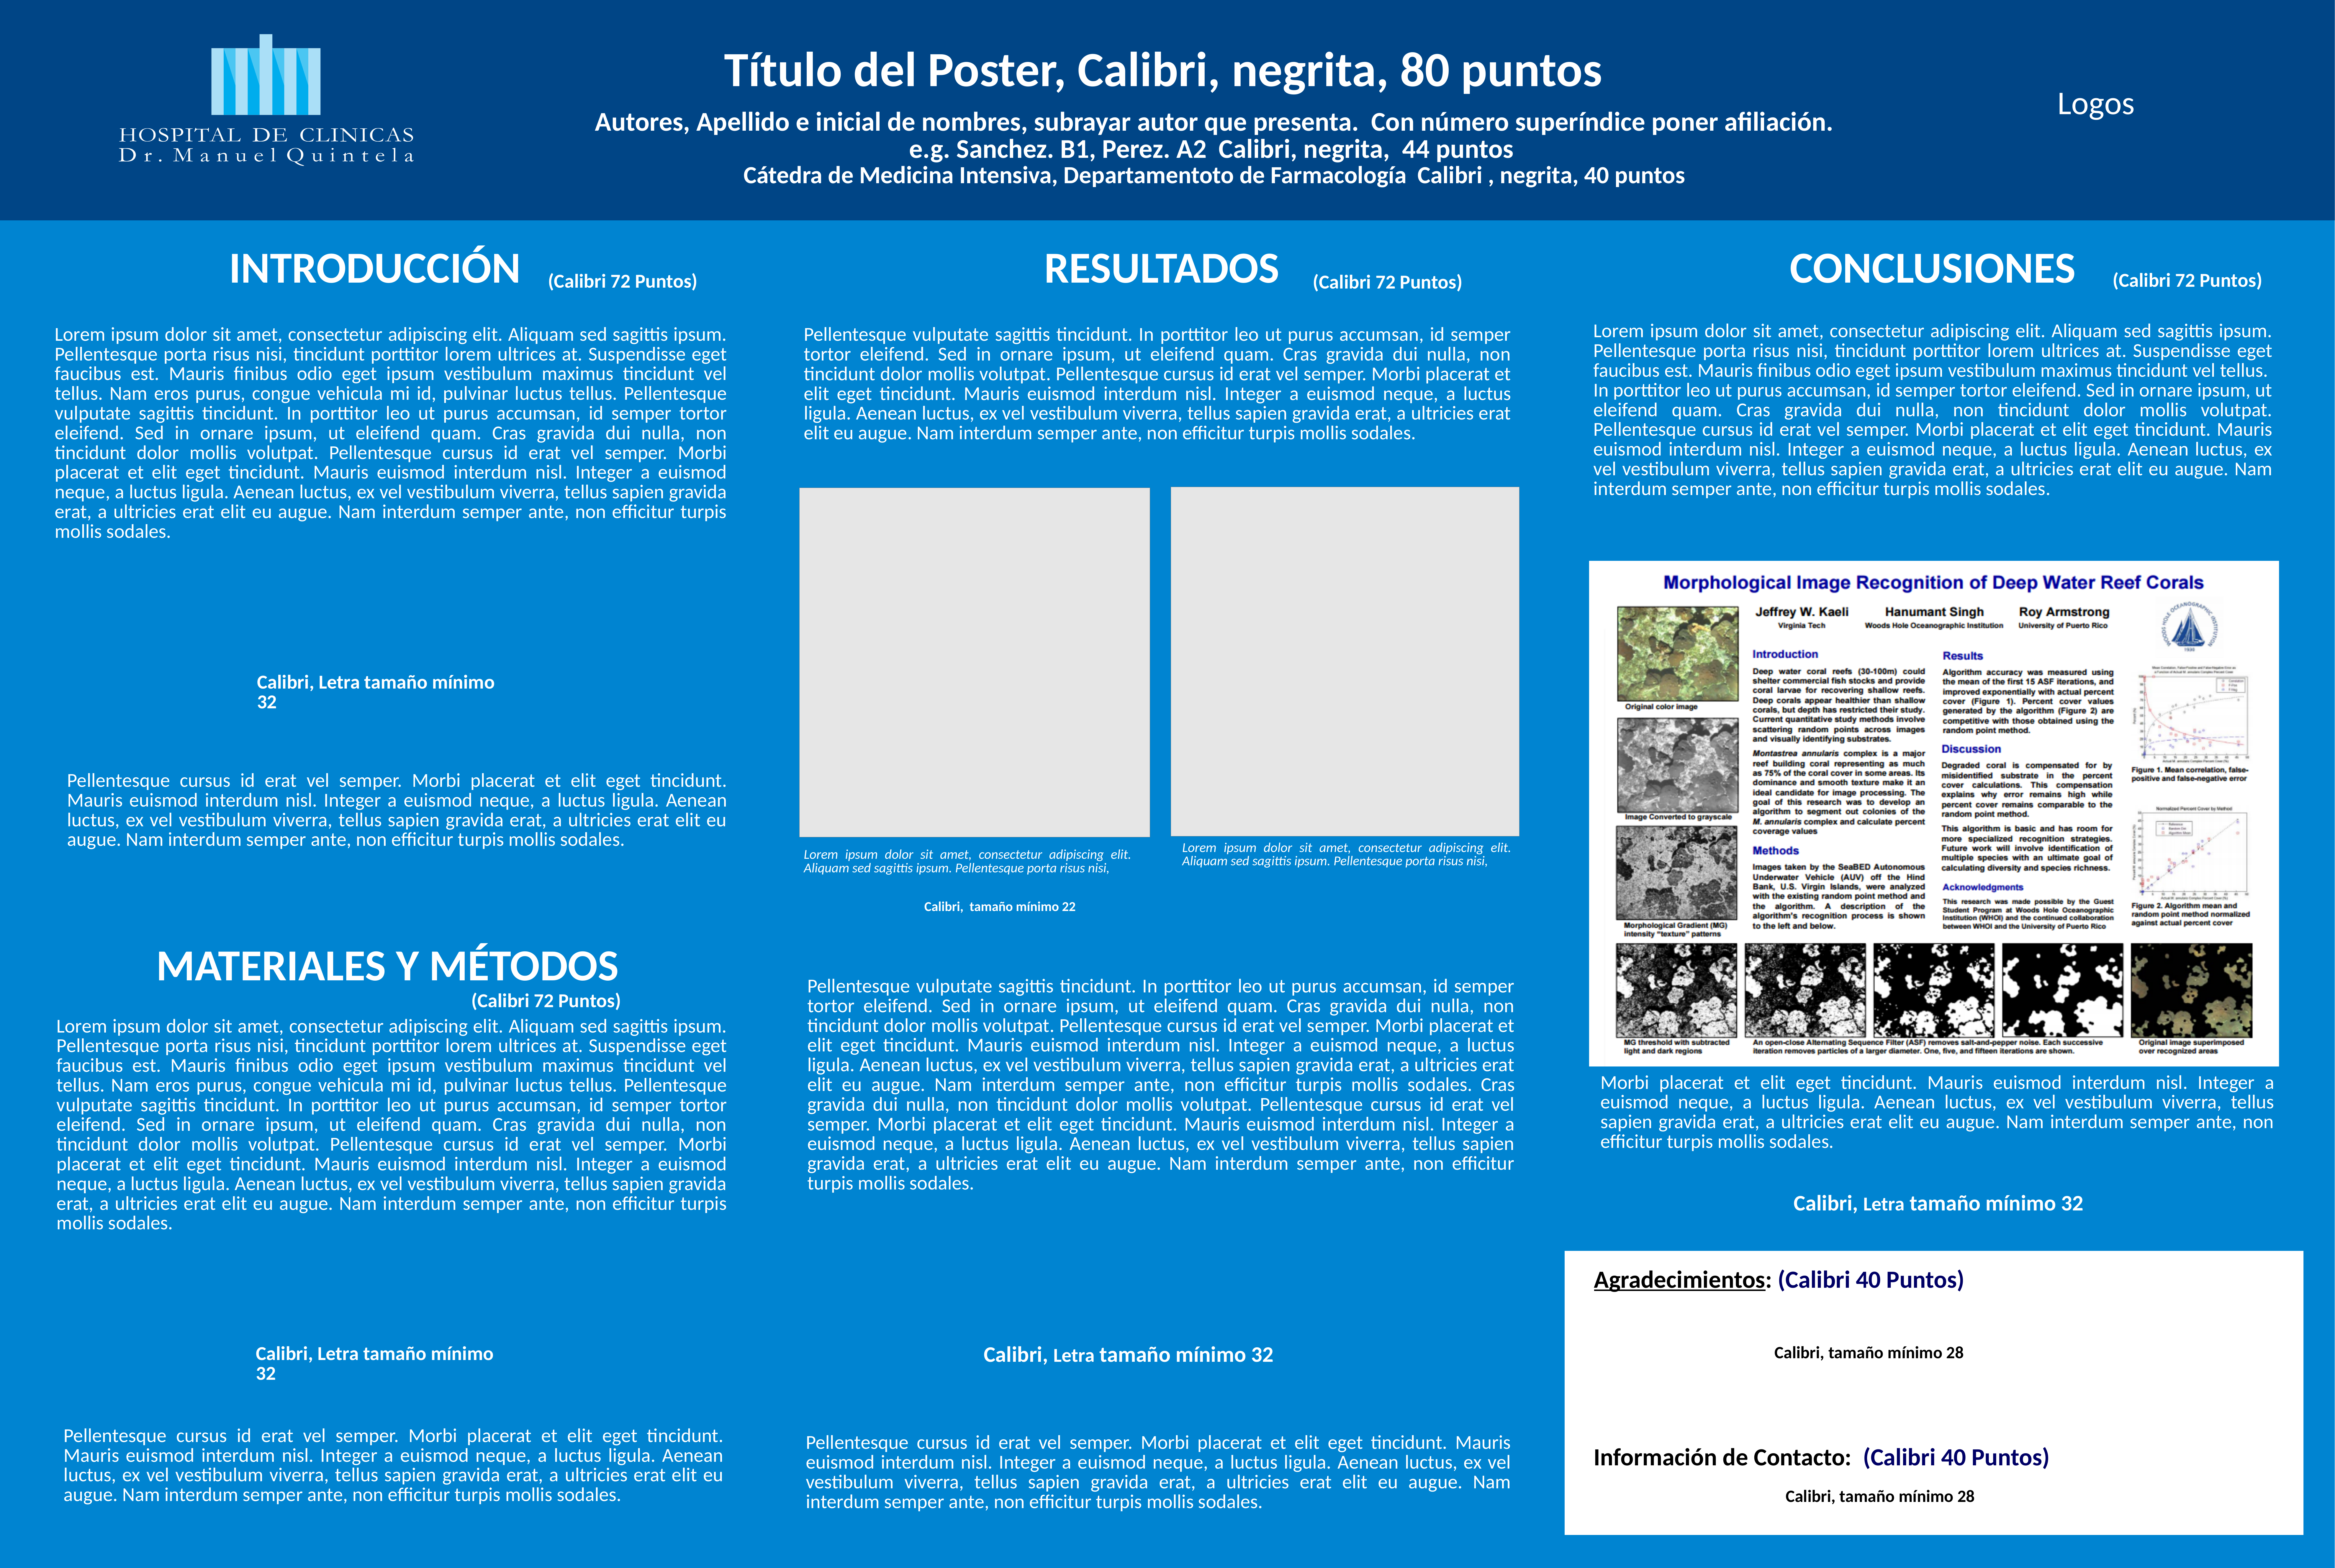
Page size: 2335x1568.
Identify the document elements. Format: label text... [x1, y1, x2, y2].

text_box Calibri, Letra tamaño mínimo 32 [1789, 1192, 2088, 1223]
text_box Calibri, Letra tamaño mínimo 32 [253, 672, 524, 701]
text_box Pellentesque cursus id erat vel semper. Morbi placerat et elit eget tincidunt. Mauris euismod interdum nisl. Integer a euismod neque, a luctus ligula. Aenean luctus, ex vel vestibulum viverra, tellus sapien gravida erat, a ultricies erat elit eu augue. Nam interdum semper ante, non efficitur turpis mollis sodales. [63, 770, 732, 871]
text_box Pellentesque cursus id erat vel semper. Morbi placerat et elit eget tincidunt. Mauris euismod interdum nisl. Integer a euismod neque, a luctus ligula. Aenean luctus, ex vel vestibulum viverra, tellus sapien gravida erat, a ultricies erat elit eu augue. Nam interdum semper ante, non efficitur turpis mollis sodales. [59, 1425, 728, 1526]
text_box Morbi placerat et elit eget tincidunt. Mauris euismod interdum nisl. Integer a euismod neque, a luctus ligula. Aenean luctus, ex vel vestibulum viverra, tellus sapien gravida erat, a ultricies erat elit eu augue. Nam interdum semper ante, non efficitur turpis mollis sodales. [1596, 1072, 2279, 1173]
text_box (Calibri 72 Puntos) [467, 990, 691, 1028]
text_box MATERIALES Y MÉTODOS [152, 945, 623, 1004]
text_box Calibri, tamaño mínimo 28 [1770, 1343, 2028, 1372]
text_box Pellentesque vulputate sagittis tincidunt. In porttitor leo ut purus accumsan, id semper tortor eleifend. Sed in ornare ipsum, ut eleifend quam. Cras gravida dui nulla, non tincidunt dolor mollis volutpat. Pellentesque cursus id erat vel semper. Morbi placerat et elit eget tincidunt. Mauris euismod interdum nisl. Integer a euismod neque, a luctus ligula. Aenean luctus, ex vel vestibulum viverra, tellus sapien gravida erat, a ultricies erat elit eu augue. Nam interdum semper ante, non efficitur turpis mollis sodales. Cras gravida dui nulla, non tincidunt dolor mollis volutpat. Pellentesque cursus id erat vel semper. Morbi placerat et elit eget tincidunt. Mauris euismod interdum nisl. Integer a euismod neque, a luctus ligula. Aenean luctus, ex vel vestibulum viverra, tellus sapien gravida erat, a ultricies erat elit eu augue. Nam interdum semper ante, non efficitur turpis mollis sodales. [803, 976, 1519, 1245]
text_box [1171, 487, 1519, 836]
text_box (Calibri 72 Puntos) [2108, 270, 2274, 308]
text_box Calibri, tamaño mínimo 22 [920, 899, 1084, 930]
text_box [799, 488, 1150, 837]
text_box Lorem ipsum dolor sit amet, consectetur adipiscing elit. Aliquam sed sagittis ipsum. Pellentesque porta risus nisi, [1178, 840, 1516, 878]
text_box Agradecimientos: (Calibri 40 Puntos) [1590, 1267, 1969, 1309]
text_box Pellentesque cursus id erat vel semper. Morbi placerat et elit eget tincidunt. Mauris euismod interdum nisl. Integer a euismod neque, a luctus ligula. Aenean luctus, ex vel vestibulum viverra, tellus sapien gravida erat, a ultricies erat elit eu augue. Nam interdum semper ante, non efficitur turpis mollis sodales. [801, 1432, 1516, 1533]
text_box Lorem ipsum dolor sit amet, consectetur adipiscing elit. Aliquam sed sagittis ipsum. Pellentesque porta risus nisi, tincidunt porttitor lorem ultrices at. Suspendisse eget faucibus est. Mauris finibus odio eget ipsum vestibulum maximus tincidunt vel tellus. In porttitor leo ut purus accumsan, id semper tortor eleifend. Sed in ornare ipsum, ut eleifend quam. Cras gravida dui nulla, non tincidunt dolor mollis volutpat. Pellentesque cursus id erat vel semper. Morbi placerat et elit eget tincidunt. Mauris euismod interdum nisl. Integer a euismod neque, a luctus ligula. Aenean luctus, ex vel vestibulum viverra, tellus sapien gravida erat, a ultricies erat elit eu augue. Nam interdum semper ante, non efficitur turpis mollis sodales. [1589, 320, 2277, 561]
text_box Autores, Apellido e inicial de nombres, subrayar autor que presenta. Con número superíndice poner afiliación. e.g. Sanchez. B1, Perez. A2 Calibri, negrita, 44 puntos Cátedra de Medicina Intensiva, Departamentoto de Farmacología Calibri , negrita, 40 puntos [591, 108, 1839, 220]
text_box Calibri, tamaño mínimo 28 [1781, 1487, 1979, 1512]
text_box Lorem ipsum dolor sit amet, consectetur adipiscing elit. Aliquam sed sagittis ipsum. Pellentesque porta risus nisi, [799, 847, 1136, 885]
text_box (Calibri 72 Puntos) [1309, 272, 1484, 309]
text_box Calibri, Letra tamaño mínimo 32 [251, 1343, 523, 1372]
text_box Pellentesque vulputate sagittis tincidunt. In porttitor leo ut purus accumsan, id semper tortor eleifend. Sed in ornare ipsum, ut eleifend quam. Cras gravida dui nulla, non tincidunt dolor mollis volutpat. Pellentesque cursus id erat vel semper. Morbi placerat et elit eget tincidunt. Mauris euismod interdum nisl. Integer a euismod neque, a luctus ligula. Aenean luctus, ex vel vestibulum viverra, tellus sapien gravida erat, a ultricies erat elit eu augue. Nam interdum semper ante, non efficitur turpis mollis sodales. [799, 324, 1516, 481]
text_box Logos [1983, 87, 2210, 143]
text_box [0, 0, 2335, 220]
text_box INTRODUCCIÓN [225, 247, 561, 306]
text_box Lorem ipsum dolor sit amet, consectetur adipiscing elit. Aliquam sed sagittis ipsum. Pellentesque porta risus nisi, tincidunt porttitor lorem ultrices at. Suspendisse eget faucibus est. Mauris finibus odio eget ipsum vestibulum maximus tincidunt vel tellus. Nam eros purus, congue vehicula mi id, pulvinar luctus tellus. Pellentesque vulputate sagittis tincidunt. In porttitor leo ut purus accumsan, id semper tortor eleifend. Sed in ornare ipsum, ut eleifend quam. Cras gravida dui nulla, non tincidunt dolor mollis volutpat. Pellentesque cursus id erat vel semper. Morbi placerat et elit eget tincidunt. Mauris euismod interdum nisl. Integer a euismod neque, a luctus ligula. Aenean luctus, ex vel vestibulum viverra, tellus sapien gravida erat, a ultricies erat elit eu augue. Nam interdum semper ante, non efficitur turpis mollis sodales. [50, 324, 732, 620]
picture [1589, 561, 2279, 1066]
text_box RESULTADOS [1040, 247, 1284, 306]
text_box Información de Contacto: (Calibri 40 Puntos) [1589, 1445, 2054, 1486]
text_box [1565, 1251, 2304, 1535]
picture [80, 17, 453, 190]
text_box (Calibri 72 Puntos) [543, 271, 721, 309]
text_box CONCLUSIONES [1785, 247, 2081, 306]
text_box Calibri, Letra tamaño mínimo 32 [979, 1343, 1278, 1375]
text_box Título del Poster, Calibri, negrita, 80 puntos [700, 47, 1627, 126]
text_box Lorem ipsum dolor sit amet, consectetur adipiscing elit. Aliquam sed sagittis ipsum. Pellentesque porta risus nisi, tincidunt porttitor lorem ultrices at. Suspendisse eget faucibus est. Mauris finibus odio eget ipsum vestibulum maximus tincidunt vel tellus. Nam eros purus, congue vehicula mi id, pulvinar luctus tellus. Pellentesque vulputate sagittis tincidunt. In porttitor leo ut purus accumsan, id semper tortor eleifend. Sed in ornare ipsum, ut eleifend quam. Cras gravida dui nulla, non tincidunt dolor mollis volutpat. Pellentesque cursus id erat vel semper. Morbi placerat et elit eget tincidunt. Mauris euismod interdum nisl. Integer a euismod neque, a luctus ligula. Aenean luctus, ex vel vestibulum viverra, tellus sapien gravida erat, a ultricies erat elit eu augue. Nam interdum semper ante, non efficitur turpis mollis sodales. [52, 1015, 732, 1312]
